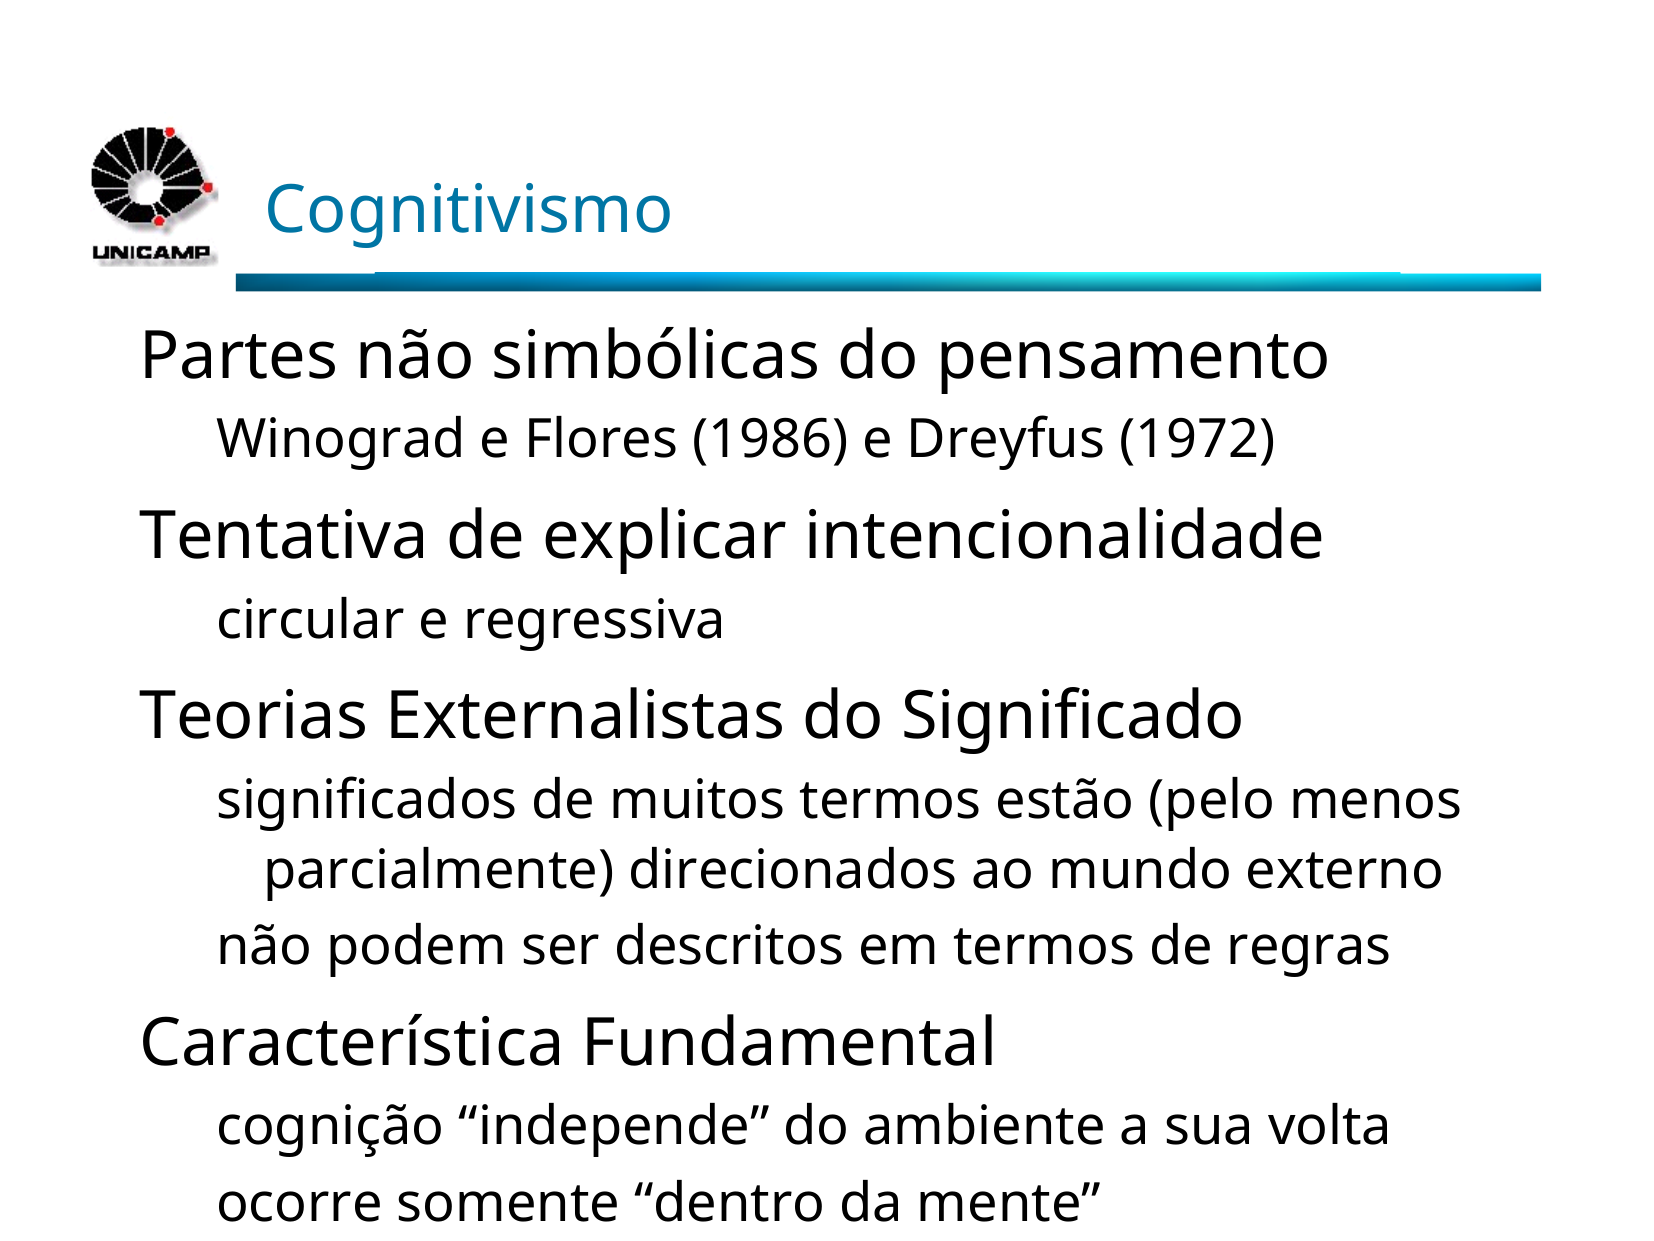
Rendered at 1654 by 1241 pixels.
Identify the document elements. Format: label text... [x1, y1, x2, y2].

list Partes não simbólicas do pensamento Winograd e Flores (1986) e Dreyfus (1972) Tentativa de explicar intencionalidade circular e regressiva Teorias Externalistas do Significado significados de muitos termos estão (pelo menos parcialmente) direcionados ao mundo externo não podem ser descritos em termos de regras Característica Fundamental cognição “independe” do ambiente a sua volta ocorre somente “dentro da mente” [121, 309, 1534, 1182]
picture [125, 272, 1654, 295]
title Cognitivismo [264, 42, 1534, 250]
